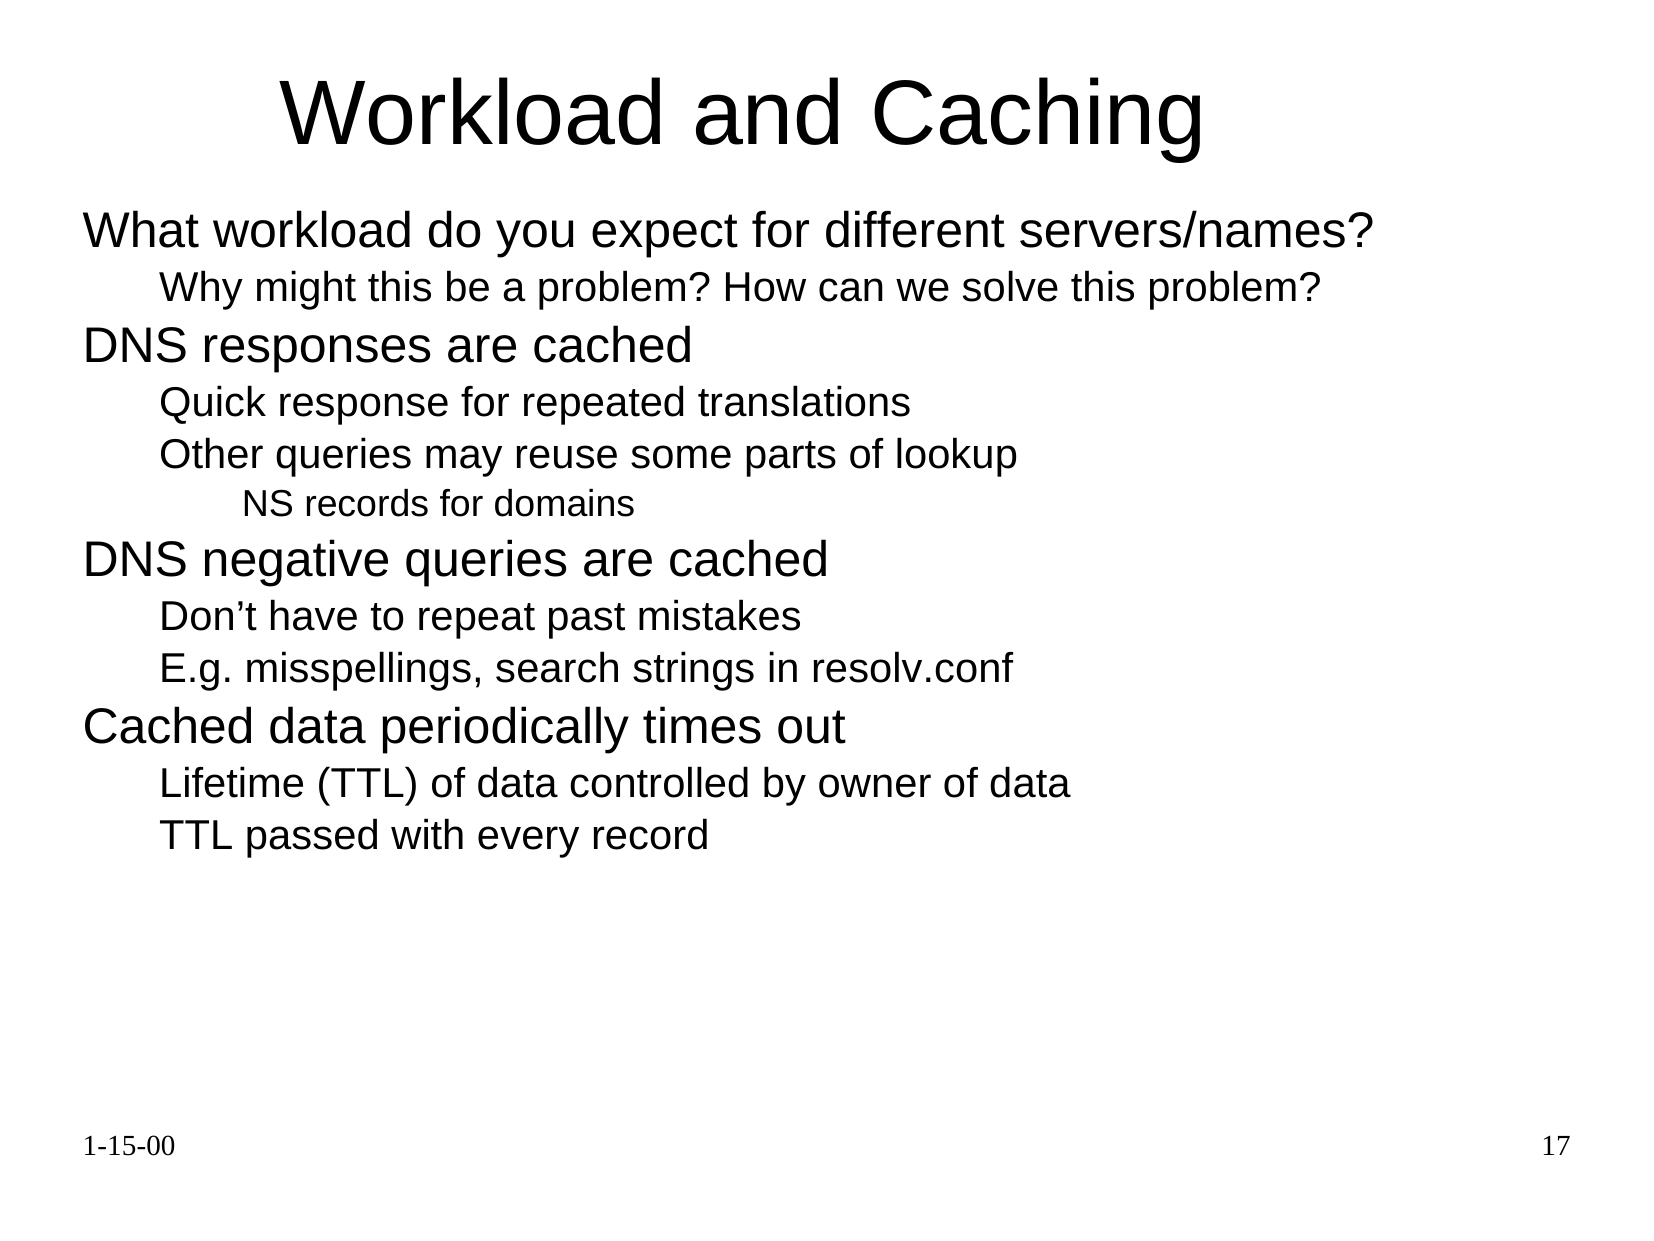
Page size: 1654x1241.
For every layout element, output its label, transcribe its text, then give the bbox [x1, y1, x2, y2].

list What workload do you expect for different servers/names? Why might this be a problem? How can we solve this problem? DNS responses are cached Quick response for repeated translations Other queries may reuse some parts of lookup NS records for domains DNS negative queries are cached Don’t have to repeat past mistakes E.g. misspellings, search strings in resolv.conf Cached data periodically times out Lifetime (TTL) of data controlled by owner of data TTL passed with every record [49, 200, 1438, 1001]
title Workload and Caching [49, 49, 1438, 176]
